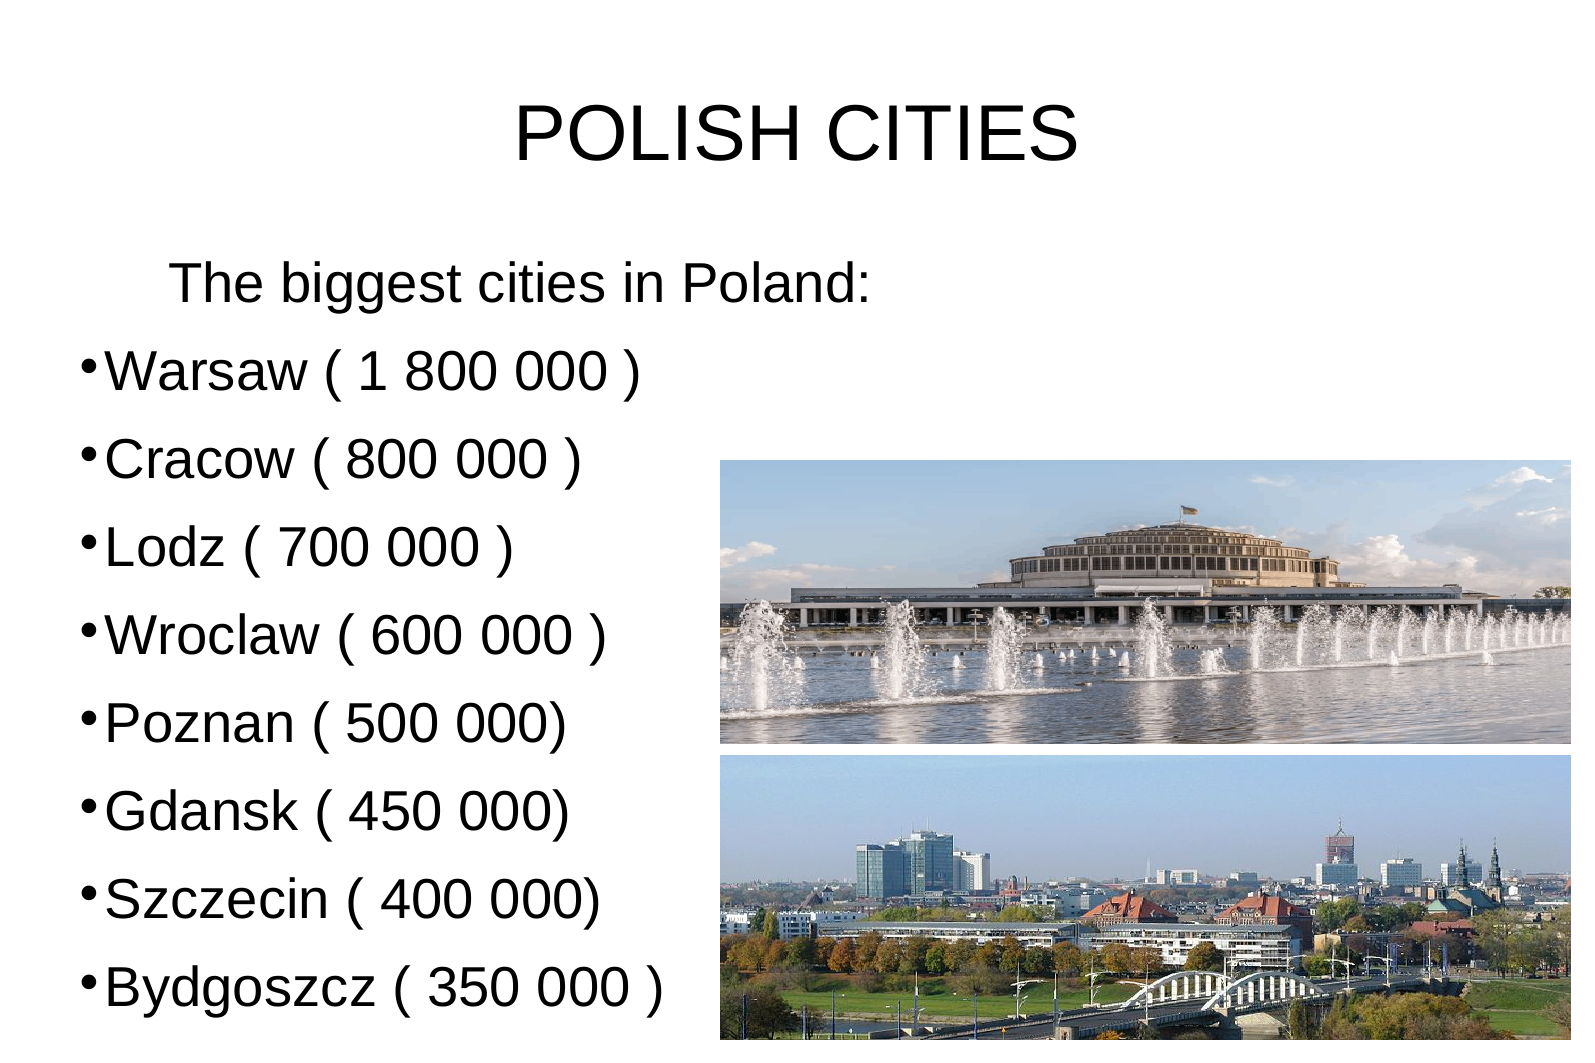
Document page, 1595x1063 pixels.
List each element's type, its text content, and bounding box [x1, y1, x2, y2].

picture [720, 460, 1571, 744]
list The biggest cities in Poland: Warsaw ( 1 800 000 ) Cracow ( 800 000 ) Lodz ( 700 000 ) Wroclaw ( 600 000 ) Poznan ( 500 000) Gdansk ( 450 000) Szczecin ( 400 000) Bydgoszcz ( 350 000 ) [79, 248, 1515, 1063]
title POLISH CITIES [79, 42, 1515, 220]
picture [720, 755, 1571, 1040]
